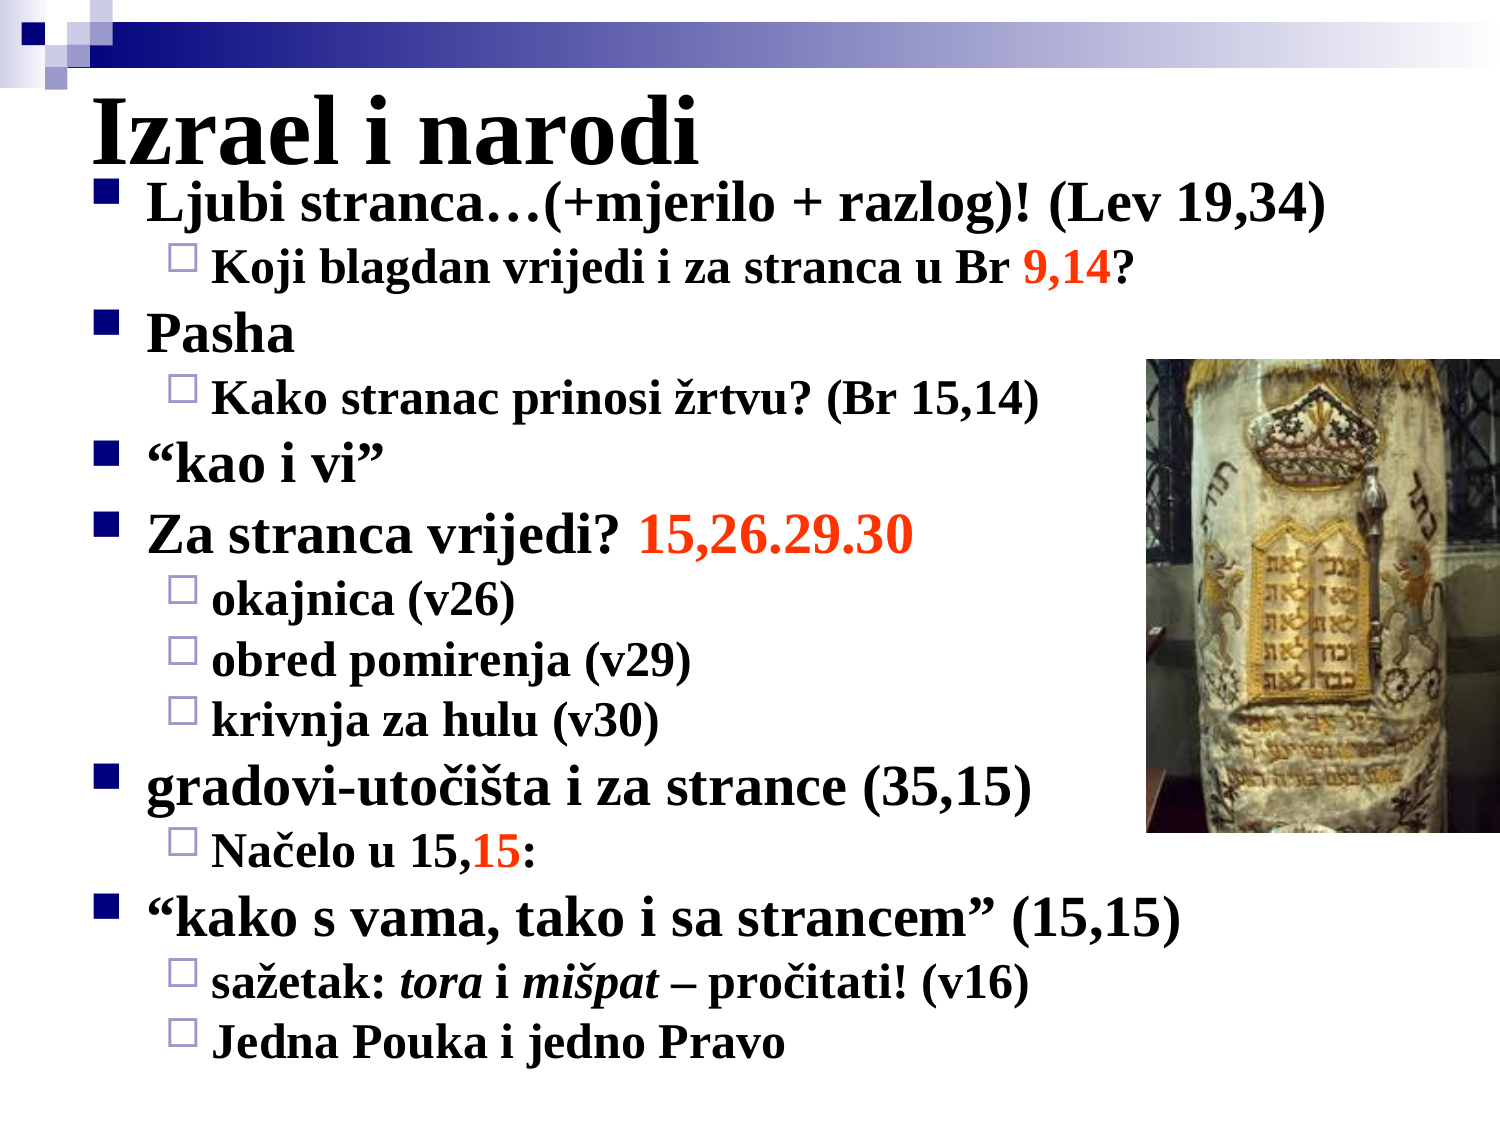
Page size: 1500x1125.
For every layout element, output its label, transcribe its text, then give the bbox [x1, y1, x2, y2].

list Ljubi stranca…(+mjerilo + razlog)! (Lev 19,34) Koji blagdan vrijedi i za stranca u Br 9,14? Pasha Kako stranac prinosi žrtvu? (Br 15,14) “kao i vi” Za stranca vrijedi? 15,26.29.30 okajnica (v26) obred pomirenja (v29) krivnja za hulu (v30) gradovi-utočišta i za strance (35,15) Načelo u 15,15: “kako s vama, tako i sa strancem” (15,15) sažetak: tora i mišpat – pročitati! (v16) Jedna Pouka i jedno Pravo [75, 169, 1426, 1125]
title Izrael i narodi [75, 12, 1426, 169]
picture [1146, 359, 1500, 833]
